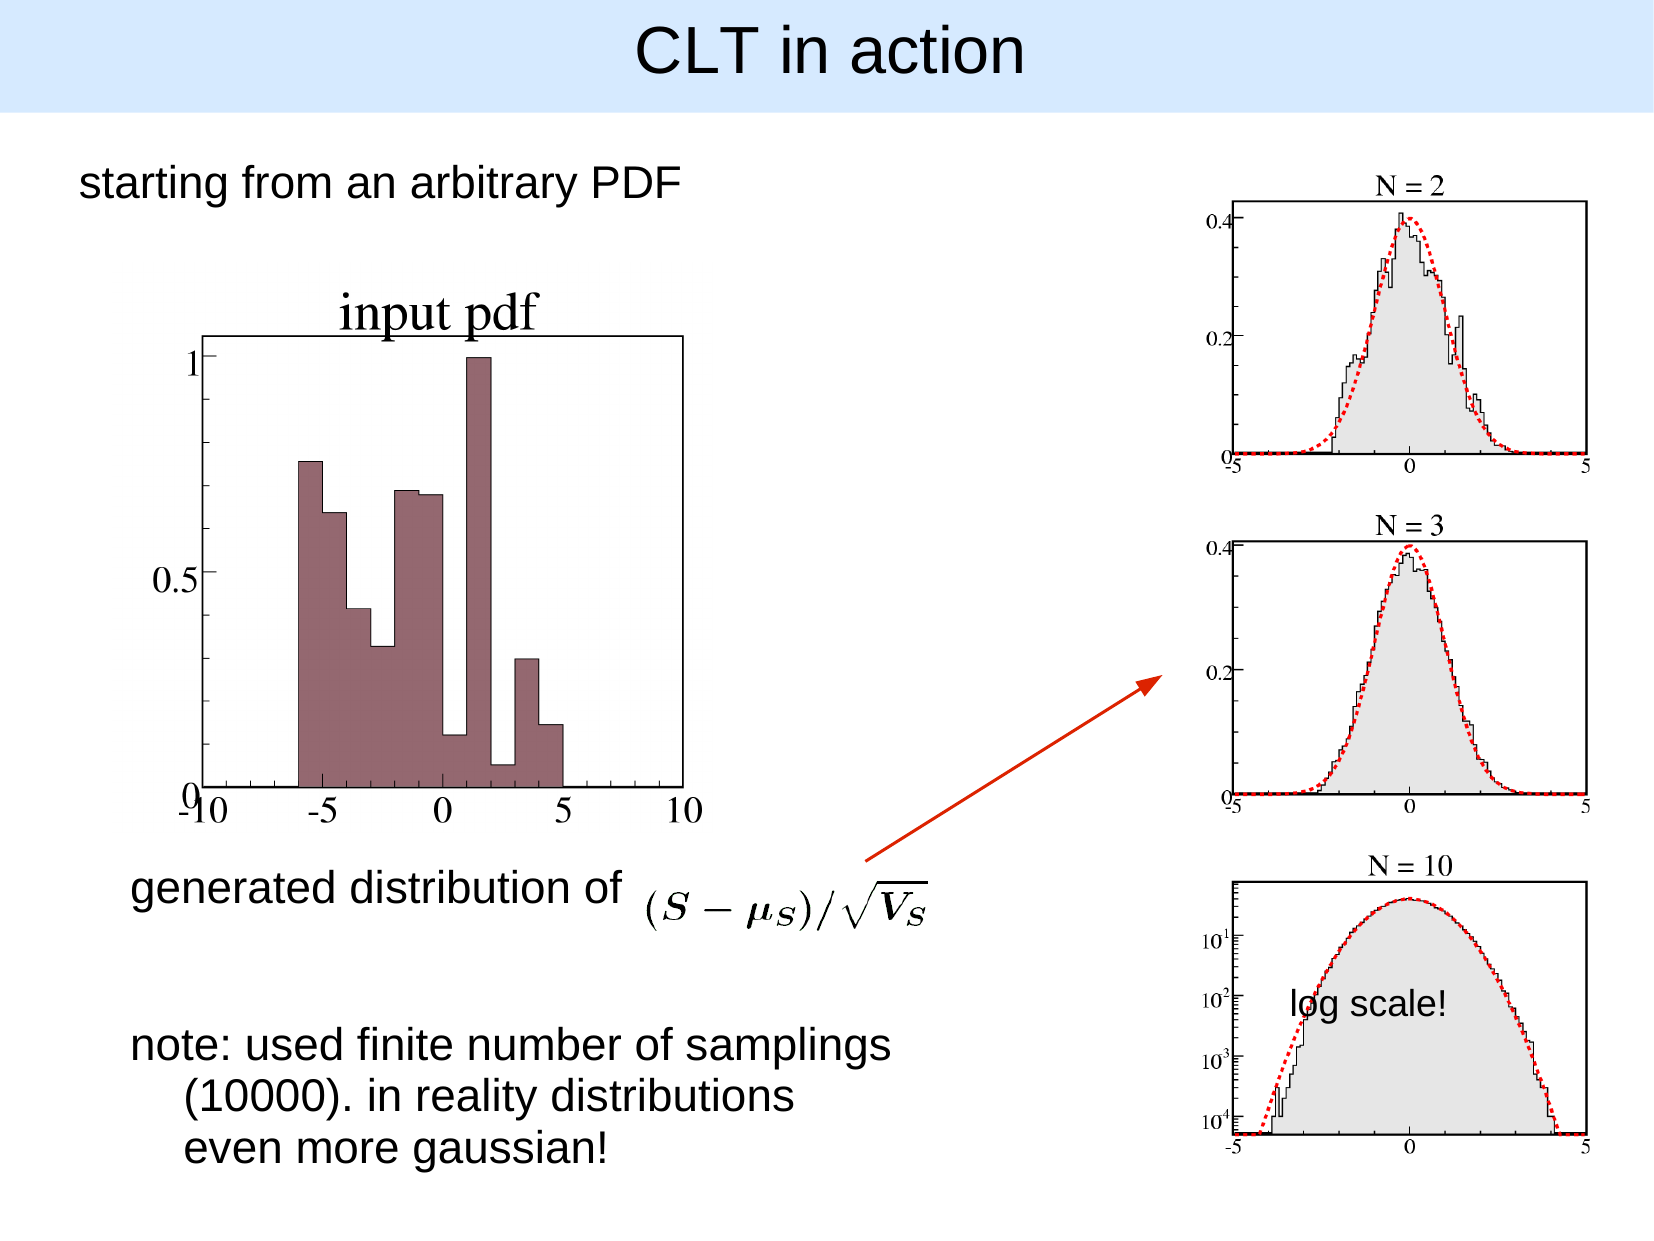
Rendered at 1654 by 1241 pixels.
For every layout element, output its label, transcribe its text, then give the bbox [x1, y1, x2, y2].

title CLT in action [86, 0, 1576, 100]
picture [1162, 149, 1613, 1171]
text_box log scale! [1274, 975, 1463, 1046]
list generated distribution of [112, 862, 713, 969]
list starting from an arbitrary PDF [61, 156, 713, 263]
picture [112, 262, 713, 833]
picture [637, 862, 938, 949]
list note: used finite number of samplings (10000). in reality distributions even more gaussian! [112, 1019, 901, 1224]
